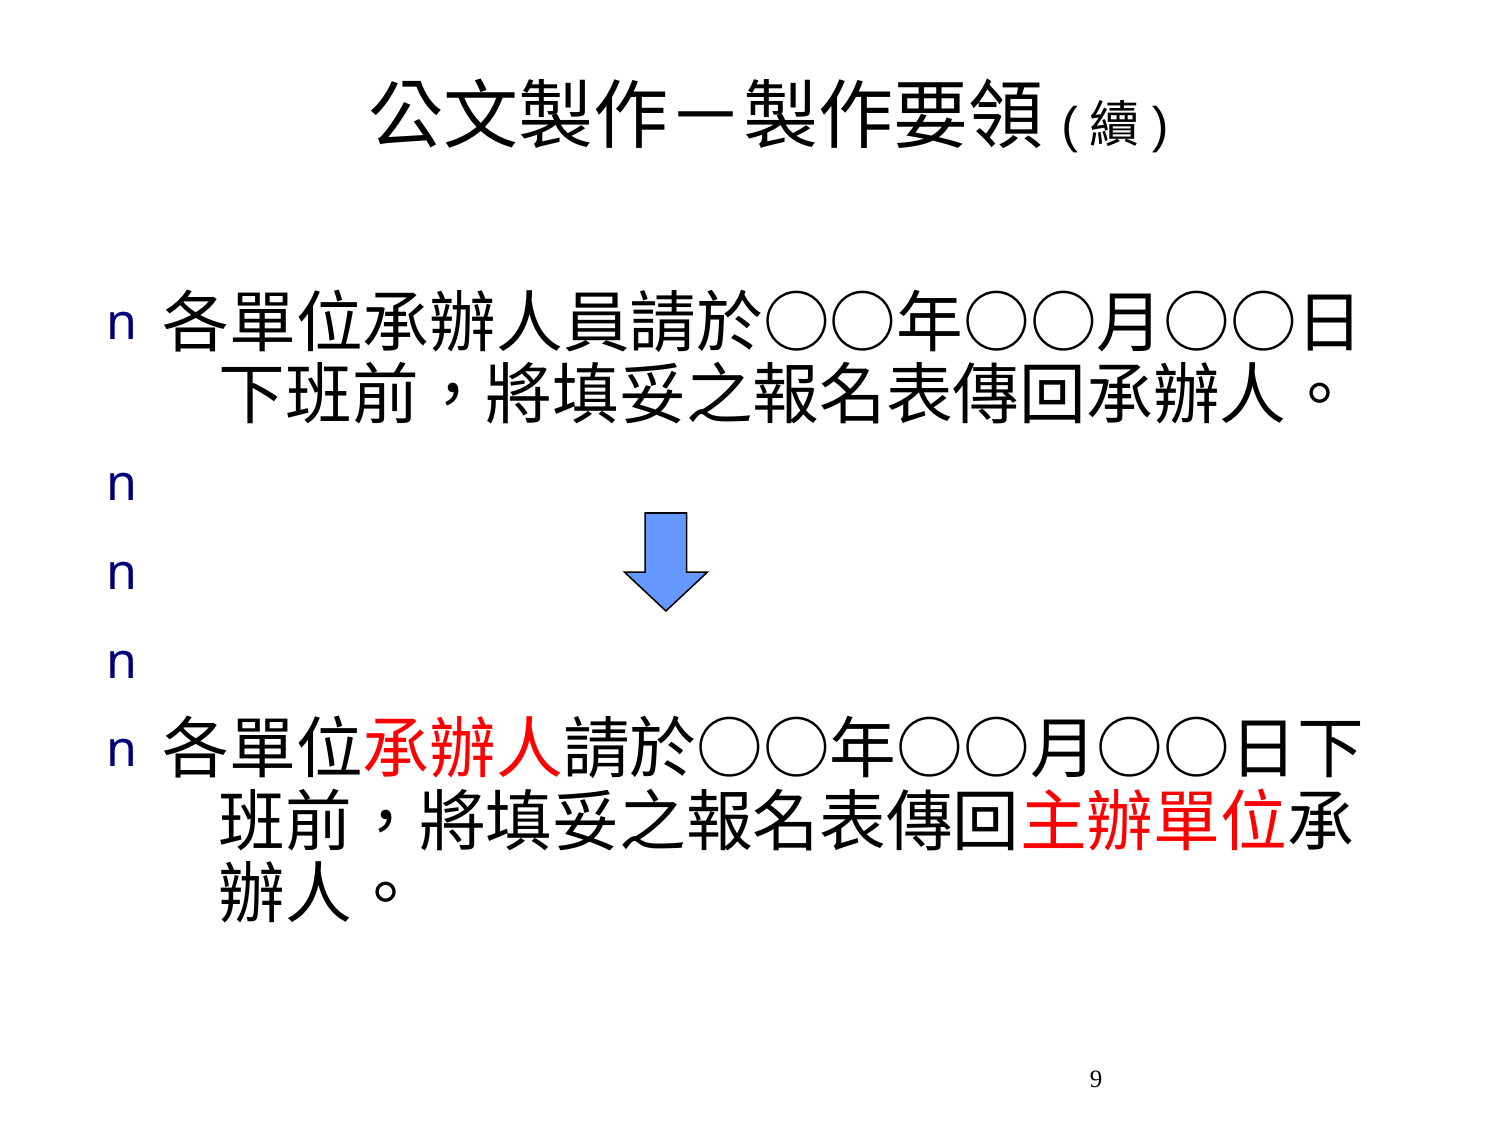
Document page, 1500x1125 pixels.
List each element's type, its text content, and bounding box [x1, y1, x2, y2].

list 各單位承辦人員請於○○年○○月○○日下班前，將填妥之報名表傳回承辦人。 各單位承辦人請於○○年○○月○○日下班前，將填妥之報名表傳回主辦單位承辦人。 [91, 280, 1413, 956]
text_box [624, 513, 708, 611]
title 公文製作－製作要領(續) [171, 0, 1366, 225]
text_box [1074, 1025, 1426, 1101]
